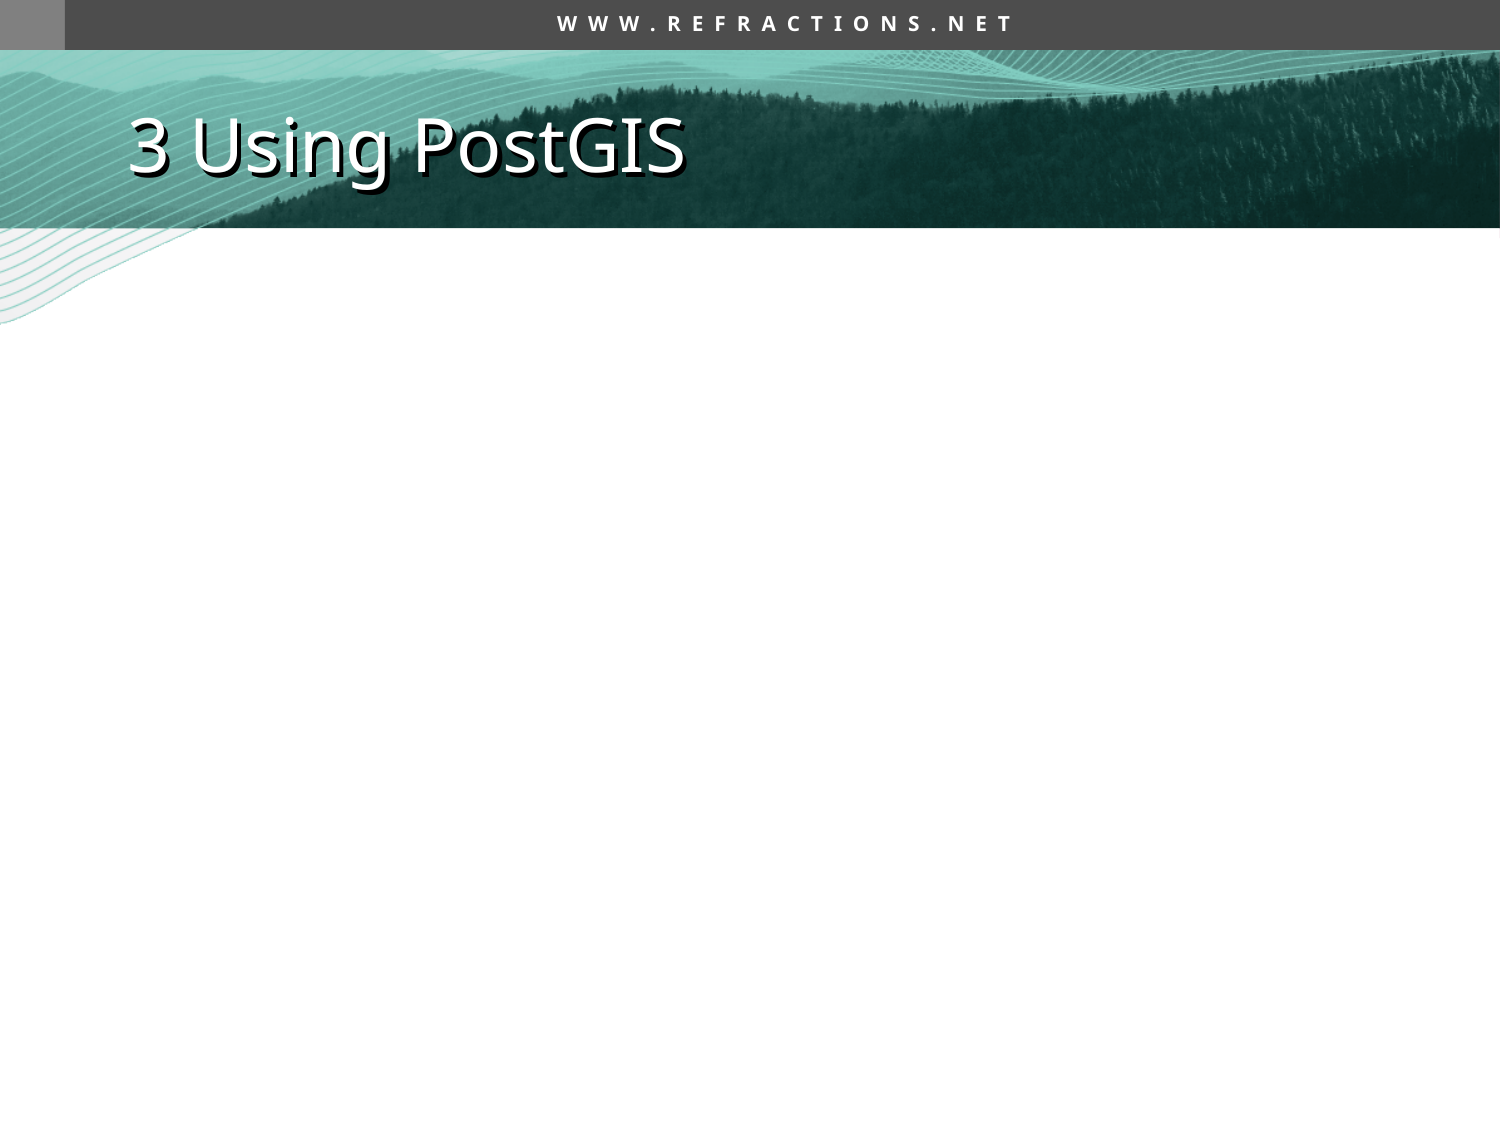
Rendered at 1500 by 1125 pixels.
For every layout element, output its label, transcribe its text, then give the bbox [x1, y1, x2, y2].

picture [0, 50, 1500, 325]
title 3 Using PostGIS [112, 62, 1388, 226]
